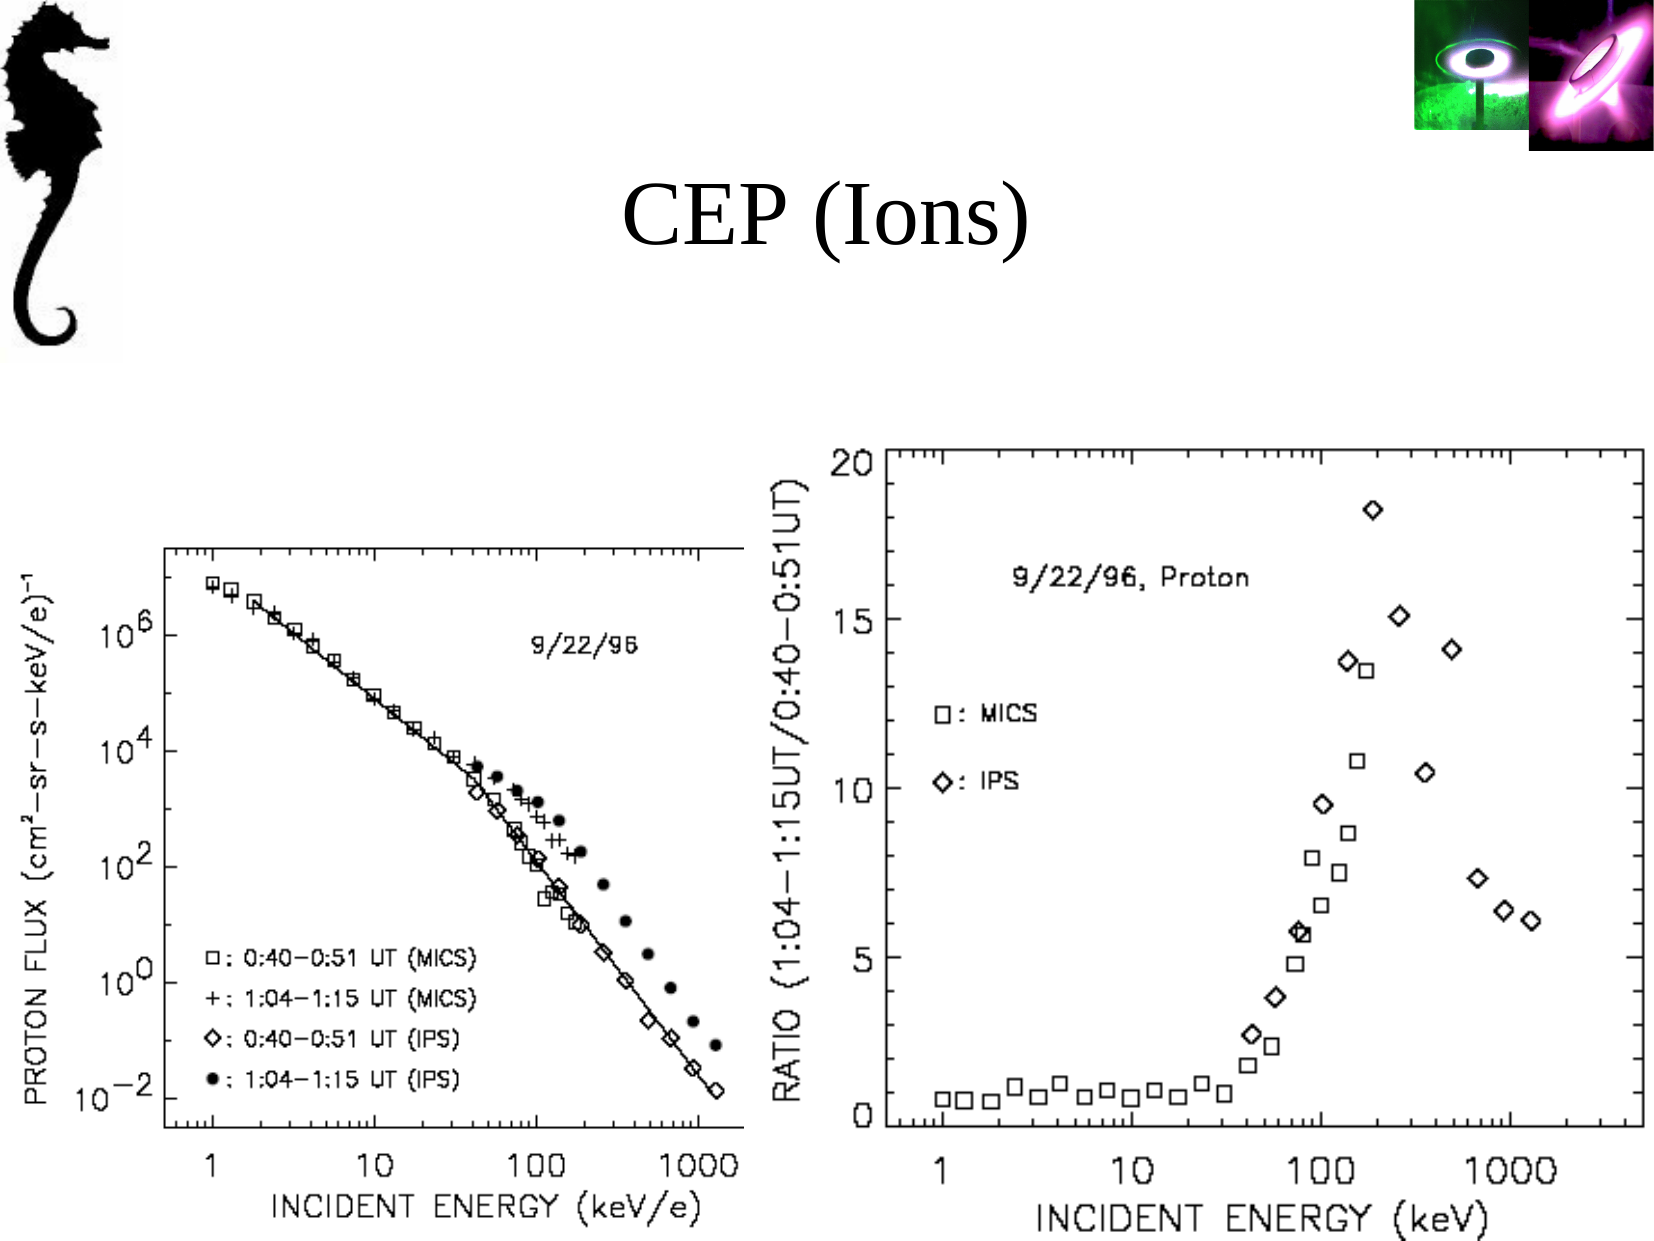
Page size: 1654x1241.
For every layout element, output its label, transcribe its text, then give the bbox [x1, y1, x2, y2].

picture [1414, 0, 1654, 151]
picture [0, 0, 123, 363]
title CEP (Ions) [124, 110, 1530, 317]
picture [0, 429, 1654, 1241]
